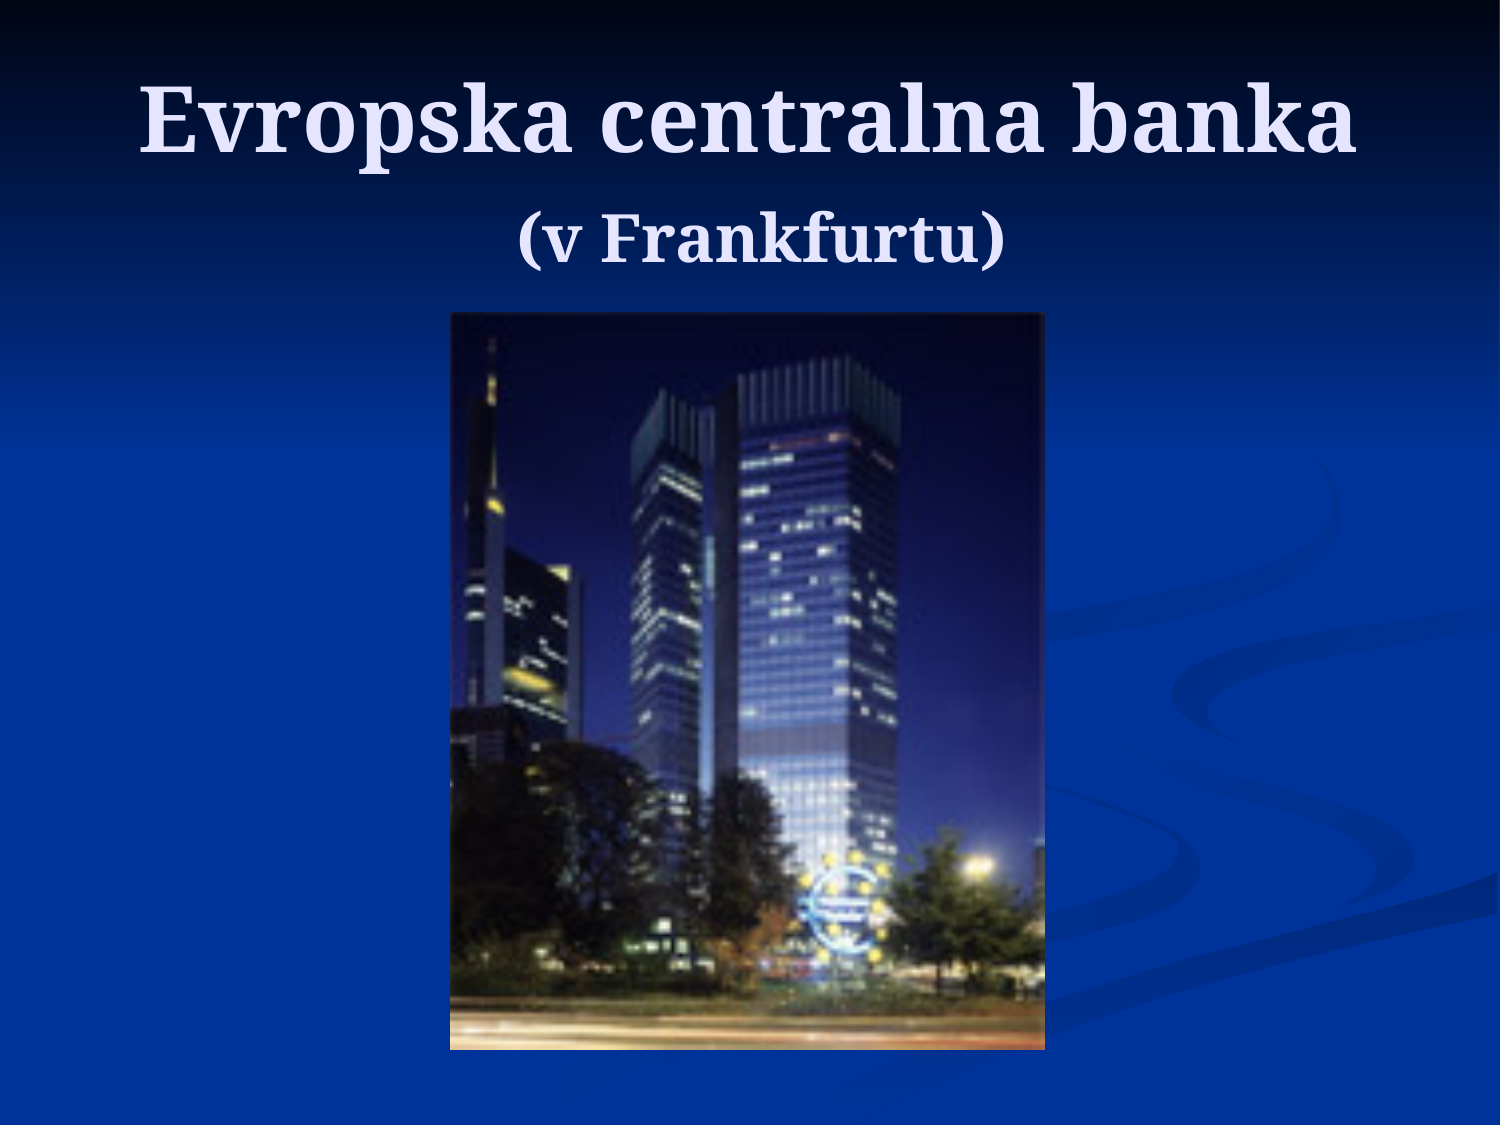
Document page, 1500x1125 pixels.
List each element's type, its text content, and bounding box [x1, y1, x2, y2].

picture [450, 312, 1045, 1050]
title Evropska centralna banka (v Frankfurtu) [75, 24, 1425, 318]
